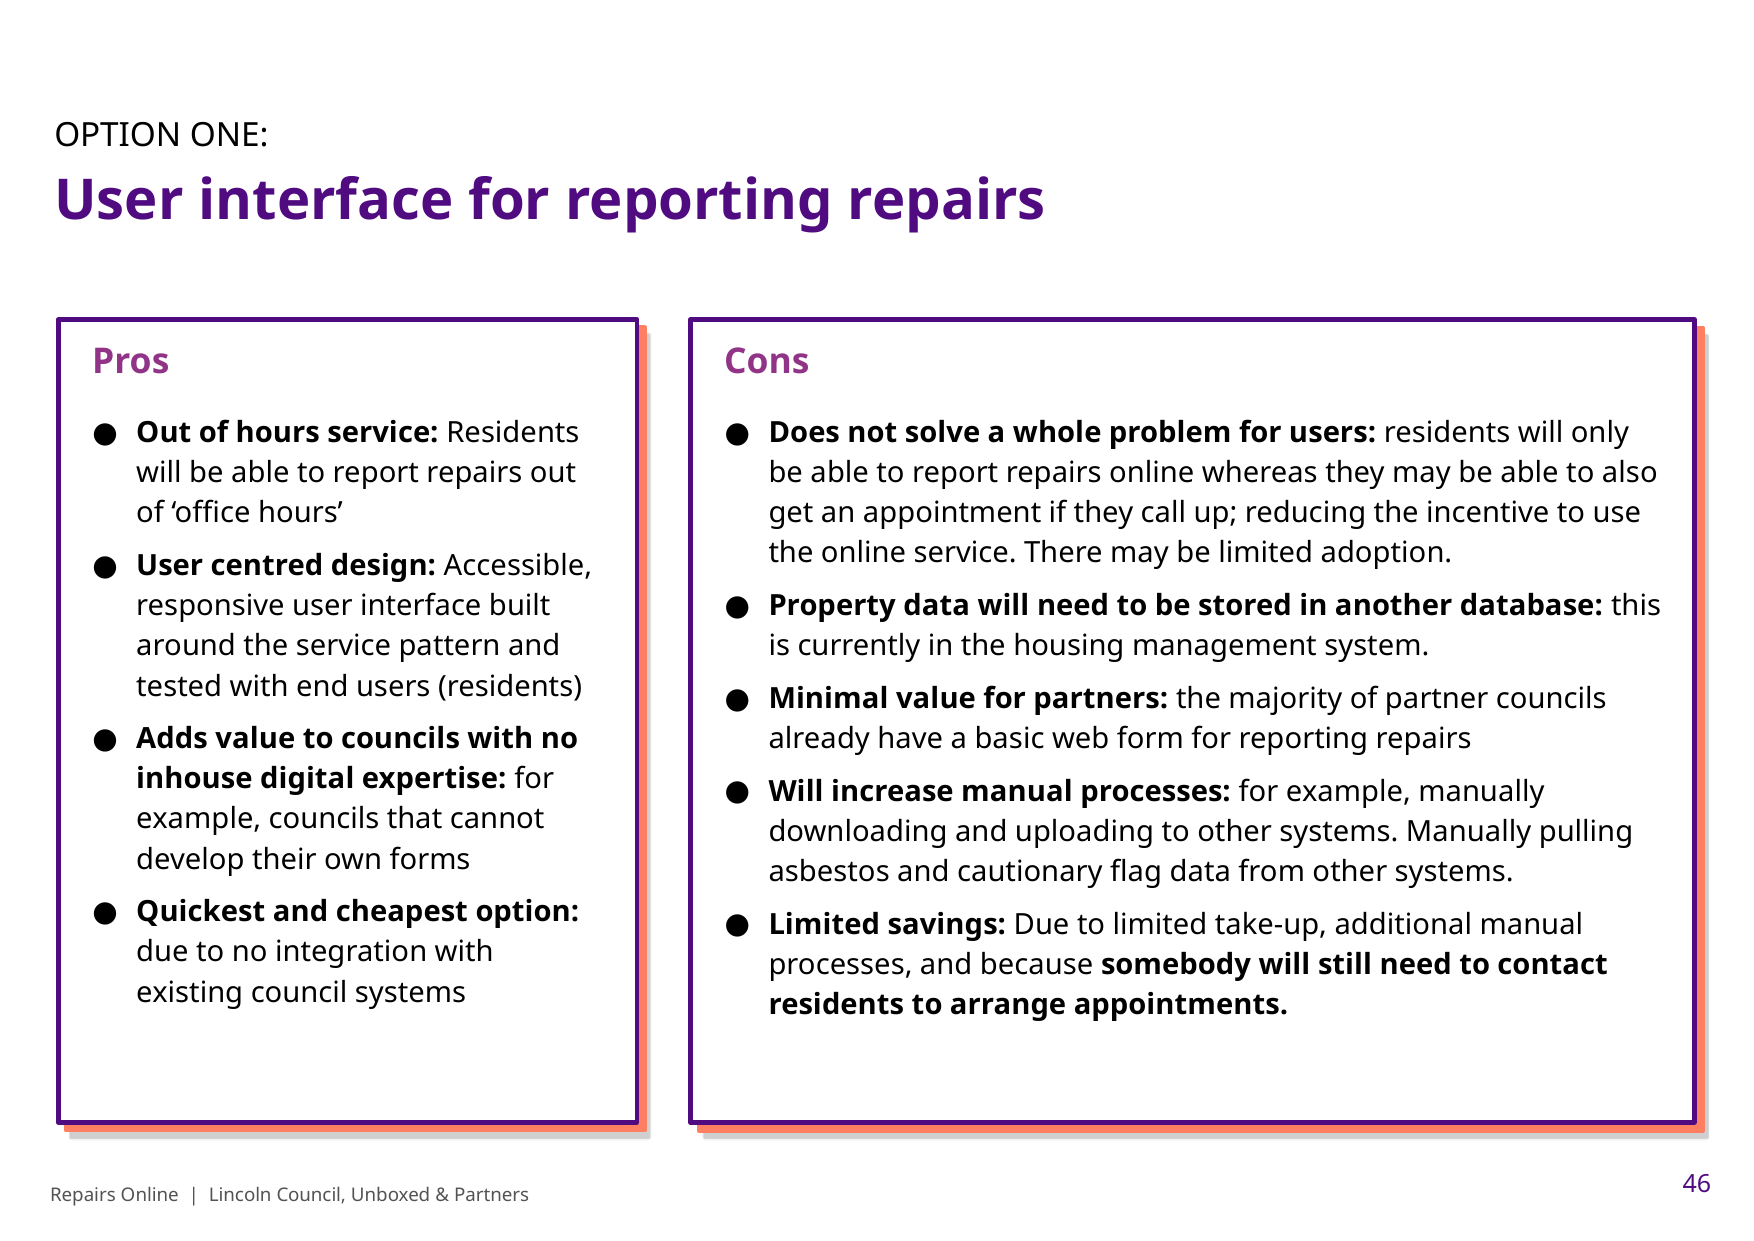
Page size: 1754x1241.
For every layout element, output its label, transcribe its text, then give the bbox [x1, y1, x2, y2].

text_box [65, 327, 645, 1131]
text_box [699, 327, 1703, 1131]
text_box Pros Out of hours service: Residents will be able to report repairs out of ‘office hours’ User centred design: Accessible, responsive user interface built around the service pattern and tested with end users (residents) Adds value to councils with no inhouse digital expertise: for example, councils that cannot develop their own forms Quickest and cheapest option: due to no integration with existing council systems [58, 319, 637, 1123]
slide_number <number> [1625, 1136, 1731, 1232]
text_box OPTION ONE: User interface for reporting repairs [39, 98, 1682, 179]
text_box Cons Does not solve a whole problem for users: residents will only be able to report repairs online whereas they may be able to also get an appointment if they call up; reducing the incentive to use the online service. There may be limited adoption. Property data will need to be stored in another database: this is currently in the housing management system. Minimal value for partners: the majority of partner councils already have a basic web form for reporting repairs Will increase manual processes: for example, manually downloading and uploading to other systems. Manually pulling asbestos and cautionary flag data from other systems. Limited savings: Due to limited take-up, additional manual processes, and because somebody will still need to contact residents to arrange appointments. [690, 319, 1695, 1123]
